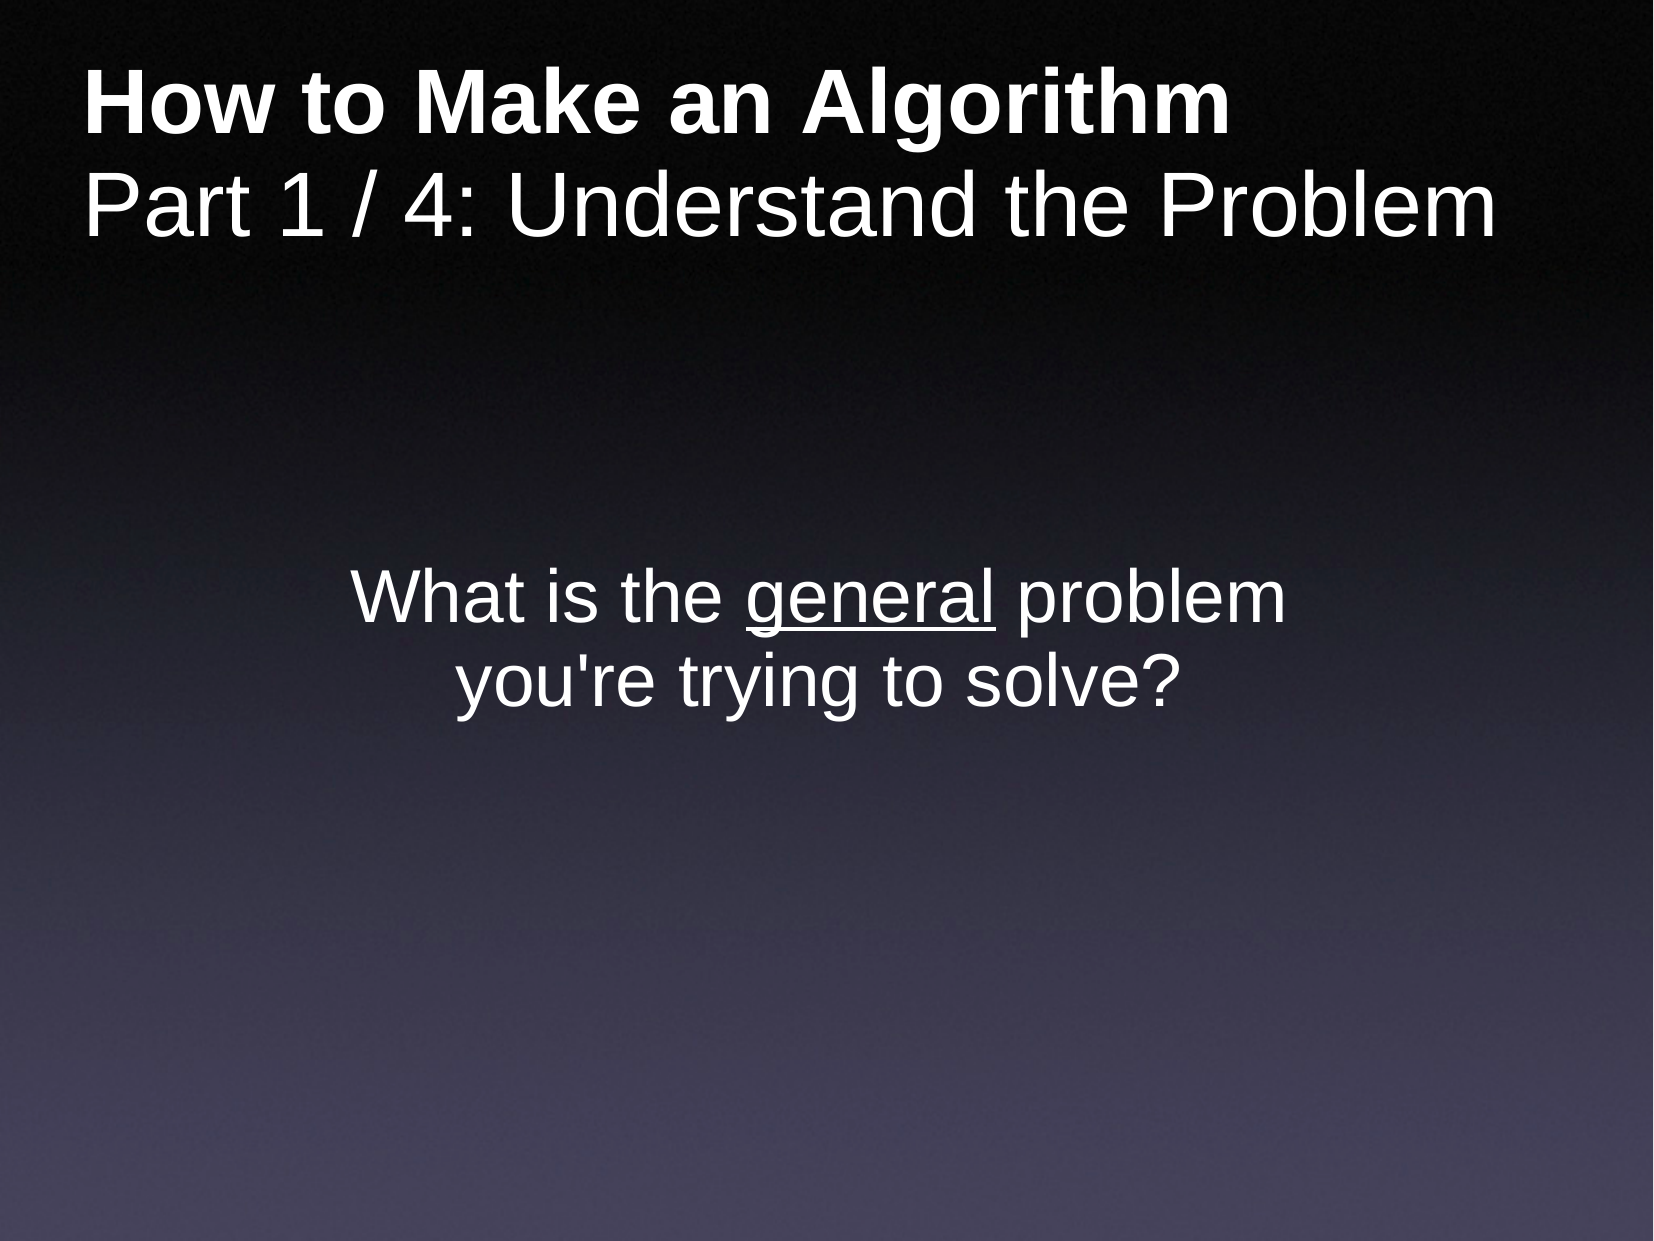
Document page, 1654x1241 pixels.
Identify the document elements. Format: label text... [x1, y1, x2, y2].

picture [0, 0, 1654, 1241]
text_box What is the general problem you're trying to solve? [335, 546, 1314, 735]
title How to Make an Algorithm Part 1 / 4: Understand the Problem [82, 50, 1571, 256]
